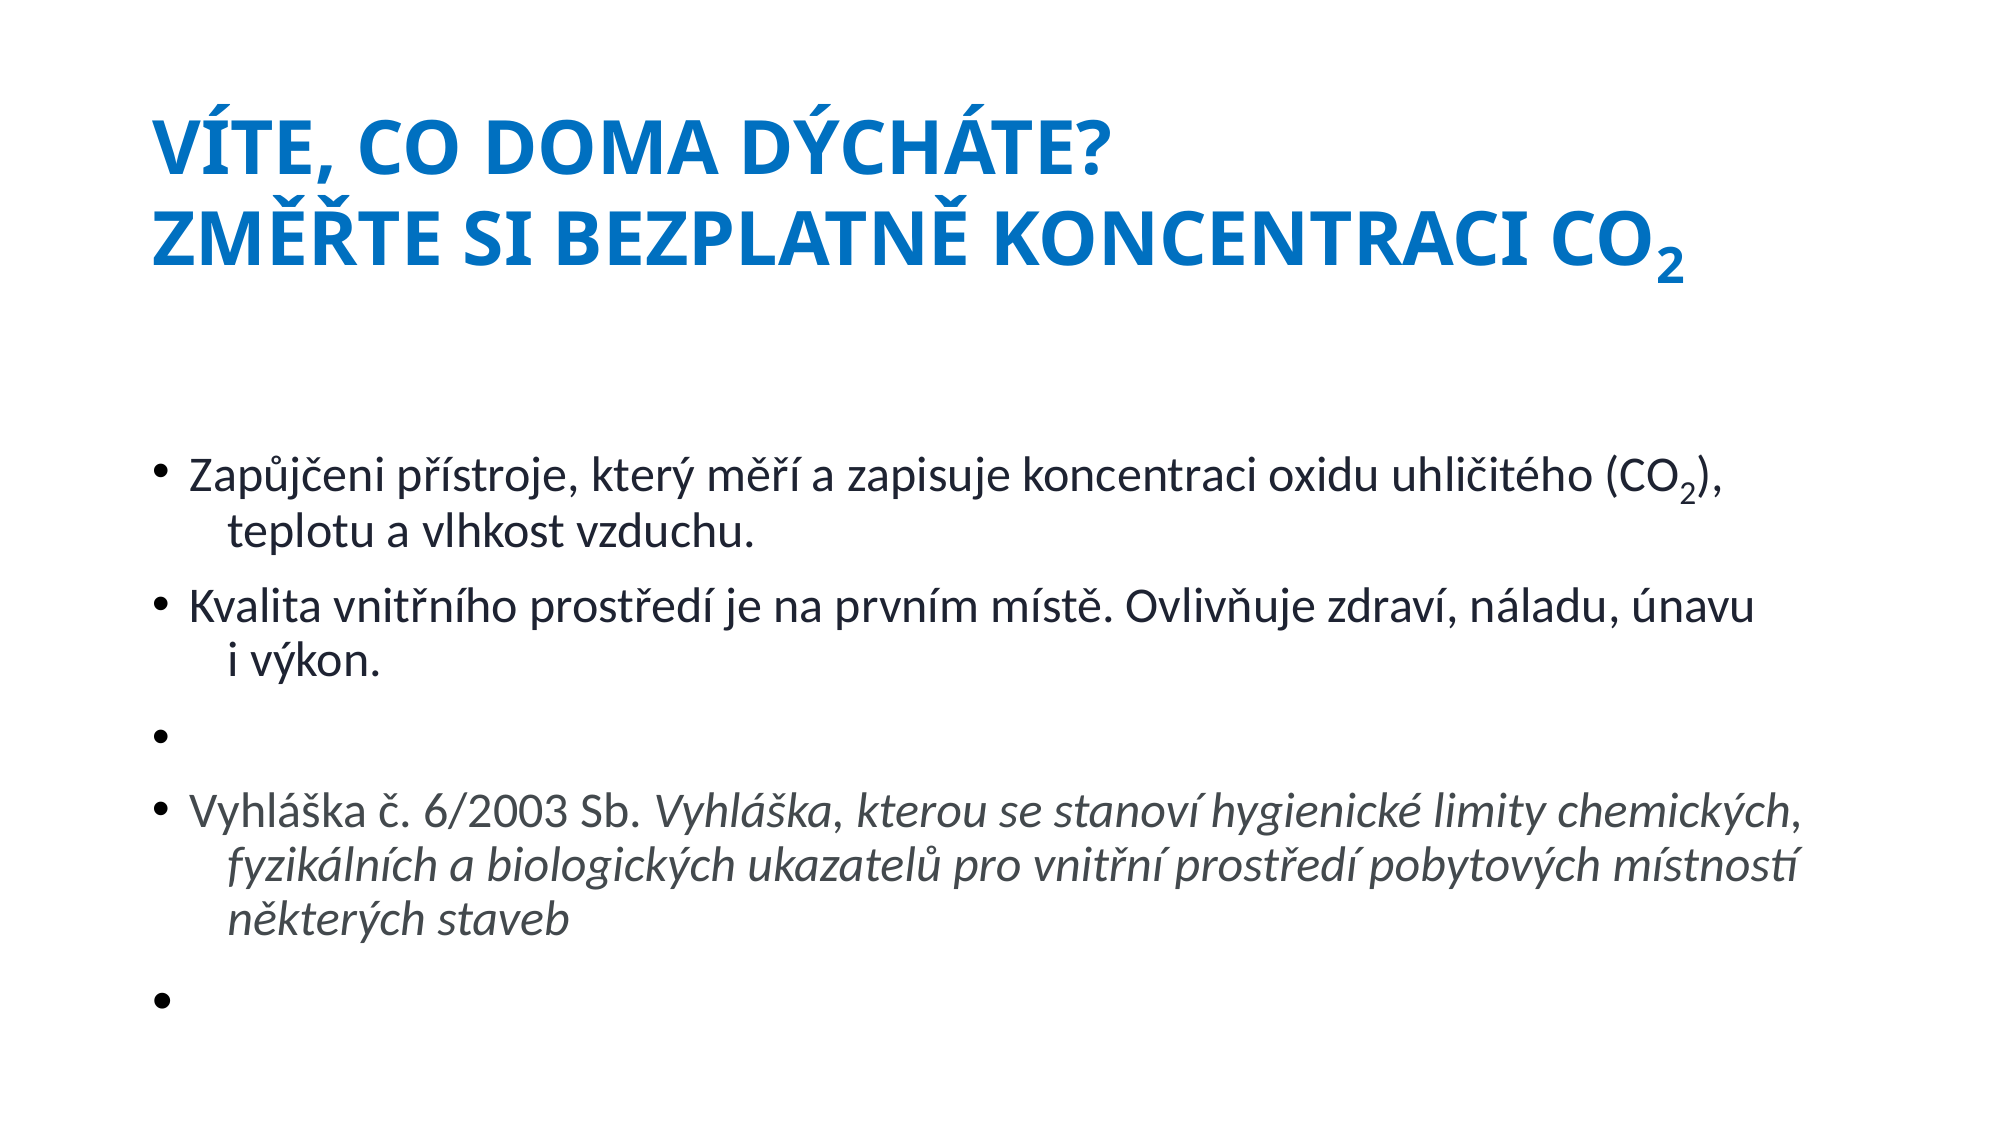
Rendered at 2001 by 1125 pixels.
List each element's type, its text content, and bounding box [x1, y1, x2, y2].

list Zapůjčeni přístroje, který měří a zapisuje koncentraci oxidu uhličitého (CO2), teplotu a vlhkost vzduchu. Kvalita vnitřního prostředí je na prvním místě. Ovlivňuje zdraví, náladu, únavu i výkon. Vyhláška č. 6/2003 Sb. Vyhláška, kterou se stanoví hygienické limity chemických, fyzikálních a biologických ukazatelů pro vnitřní prostředí pobytových místností některých staveb [137, 353, 1863, 1014]
title VÍTE, CO DOMA DÝCHÁTE? ZMĚŘTE SI BEZPLATNĚ KONCENTRACI CO2 [137, 59, 1863, 334]
